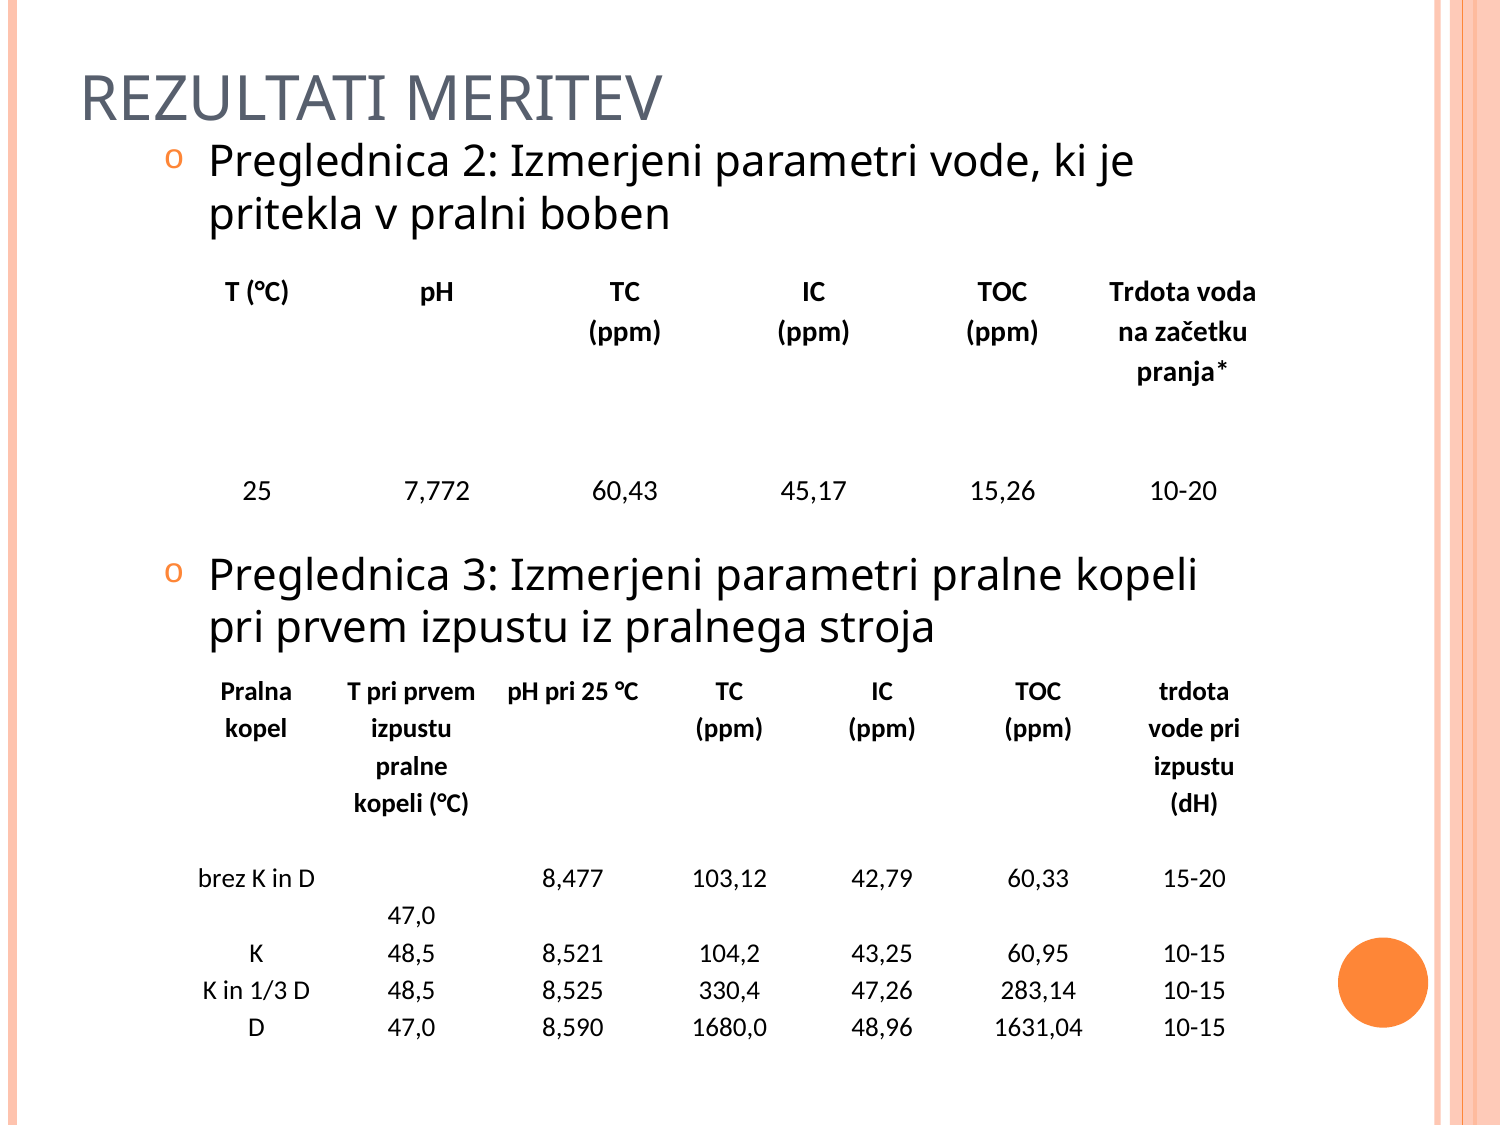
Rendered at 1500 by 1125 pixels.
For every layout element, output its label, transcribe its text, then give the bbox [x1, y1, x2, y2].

table_header TOC (ppm) [958, 669, 1119, 855]
table_cell 47,26 [806, 968, 958, 1005]
table_cell 60,33 [958, 855, 1119, 930]
table_header Pralna kopel [183, 669, 330, 855]
table_cell K in 1/3 D [183, 968, 330, 1005]
table_cell 25 [171, 466, 343, 514]
table_cell 43,25 [806, 930, 958, 968]
table_cell 48,5 [330, 968, 493, 1005]
table_header IC (ppm) [719, 267, 908, 466]
table_cell 10-20 [1097, 466, 1270, 514]
table_cell 283,14 [958, 968, 1119, 1005]
table_header TC (ppm) [530, 267, 719, 466]
table_header IC (ppm) [806, 669, 958, 855]
table_cell 104,2 [652, 930, 806, 968]
table_cell 15,26 [908, 466, 1097, 514]
table_cell 8,590 [493, 1005, 652, 1054]
table_cell 1680,0 [652, 1005, 806, 1054]
table_cell K [183, 930, 330, 968]
table_cell 8,477 [493, 855, 652, 930]
table_cell 10-15 [1119, 1005, 1270, 1054]
table_cell 7,772 [343, 466, 530, 514]
table_cell 45,17 [719, 466, 908, 514]
table_cell 10-15 [1119, 968, 1270, 1005]
table_header TOC (ppm) [908, 267, 1097, 466]
table_header TC (ppm) [652, 669, 806, 855]
table_cell 103,12 [652, 855, 806, 930]
table_header trdota vode pri izpustu (dH) [1119, 669, 1270, 855]
table_cell 10-15 [1119, 930, 1270, 968]
table_header Trdota voda na začetku pranja* [1097, 267, 1270, 466]
table_cell 42,79 [806, 855, 958, 930]
table_cell 8,525 [493, 968, 652, 1005]
table_cell 48,96 [806, 1005, 958, 1054]
table_cell 60,95 [958, 930, 1119, 968]
table_cell 47,0 [330, 1005, 493, 1054]
table_header T (°C) [171, 267, 343, 466]
table_cell 48,5 [330, 930, 493, 968]
table_header pH [343, 267, 530, 466]
table_header T pri prvem izpustu pralne kopeli (°C) [330, 669, 493, 855]
table_cell 60,43 [530, 466, 719, 514]
table_cell 330,4 [652, 968, 806, 1005]
table_cell brez K in D [183, 855, 330, 930]
table_cell 15-20 [1119, 855, 1270, 930]
table_cell 47,0 [330, 855, 493, 930]
table_cell 1631,04 [958, 1005, 1119, 1054]
text_box Preglednica 3: Izmerjeni parametri pralne kopeli pri prvem izpustu iz pralnega stroja [88, 538, 1258, 660]
table_cell 8,521 [493, 930, 652, 968]
list Preglednica 2: Izmerjeni parametri vode, ki je pritekla v pralni boben [88, 125, 1314, 374]
table_header pH pri 25 °C [493, 669, 652, 855]
title REZULTATI MERITEV [64, 42, 1290, 141]
table_cell D [183, 1005, 330, 1054]
